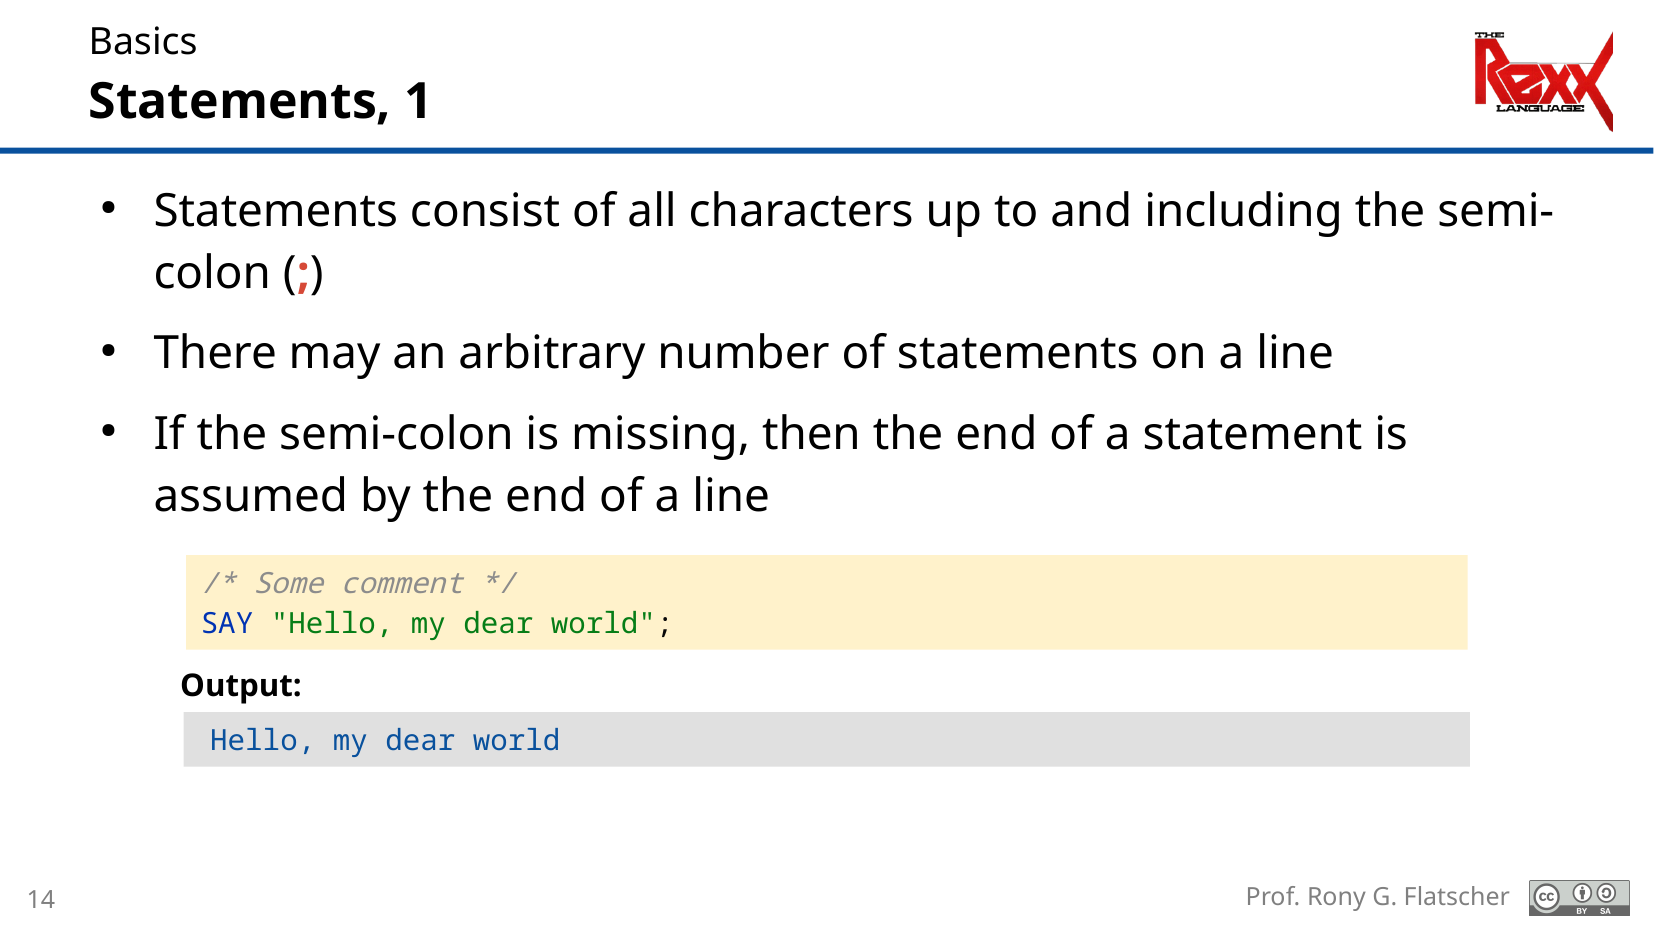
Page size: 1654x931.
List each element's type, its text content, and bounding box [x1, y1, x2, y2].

text_box /* Some comment */ SAY "Hello, my dear world"; [186, 555, 1468, 647]
text_box Hello, my dear world [183, 712, 1470, 765]
list Statements consist of all characters up to and including the semi-colon (;) There may an arbitrary number of statements on a line If the semi-colon is missing, then the end of a statement is assumed by the end of a line [82, 177, 1571, 591]
text_box Output: [165, 655, 331, 712]
title Basics Statements, 1 [29, 0, 1654, 148]
